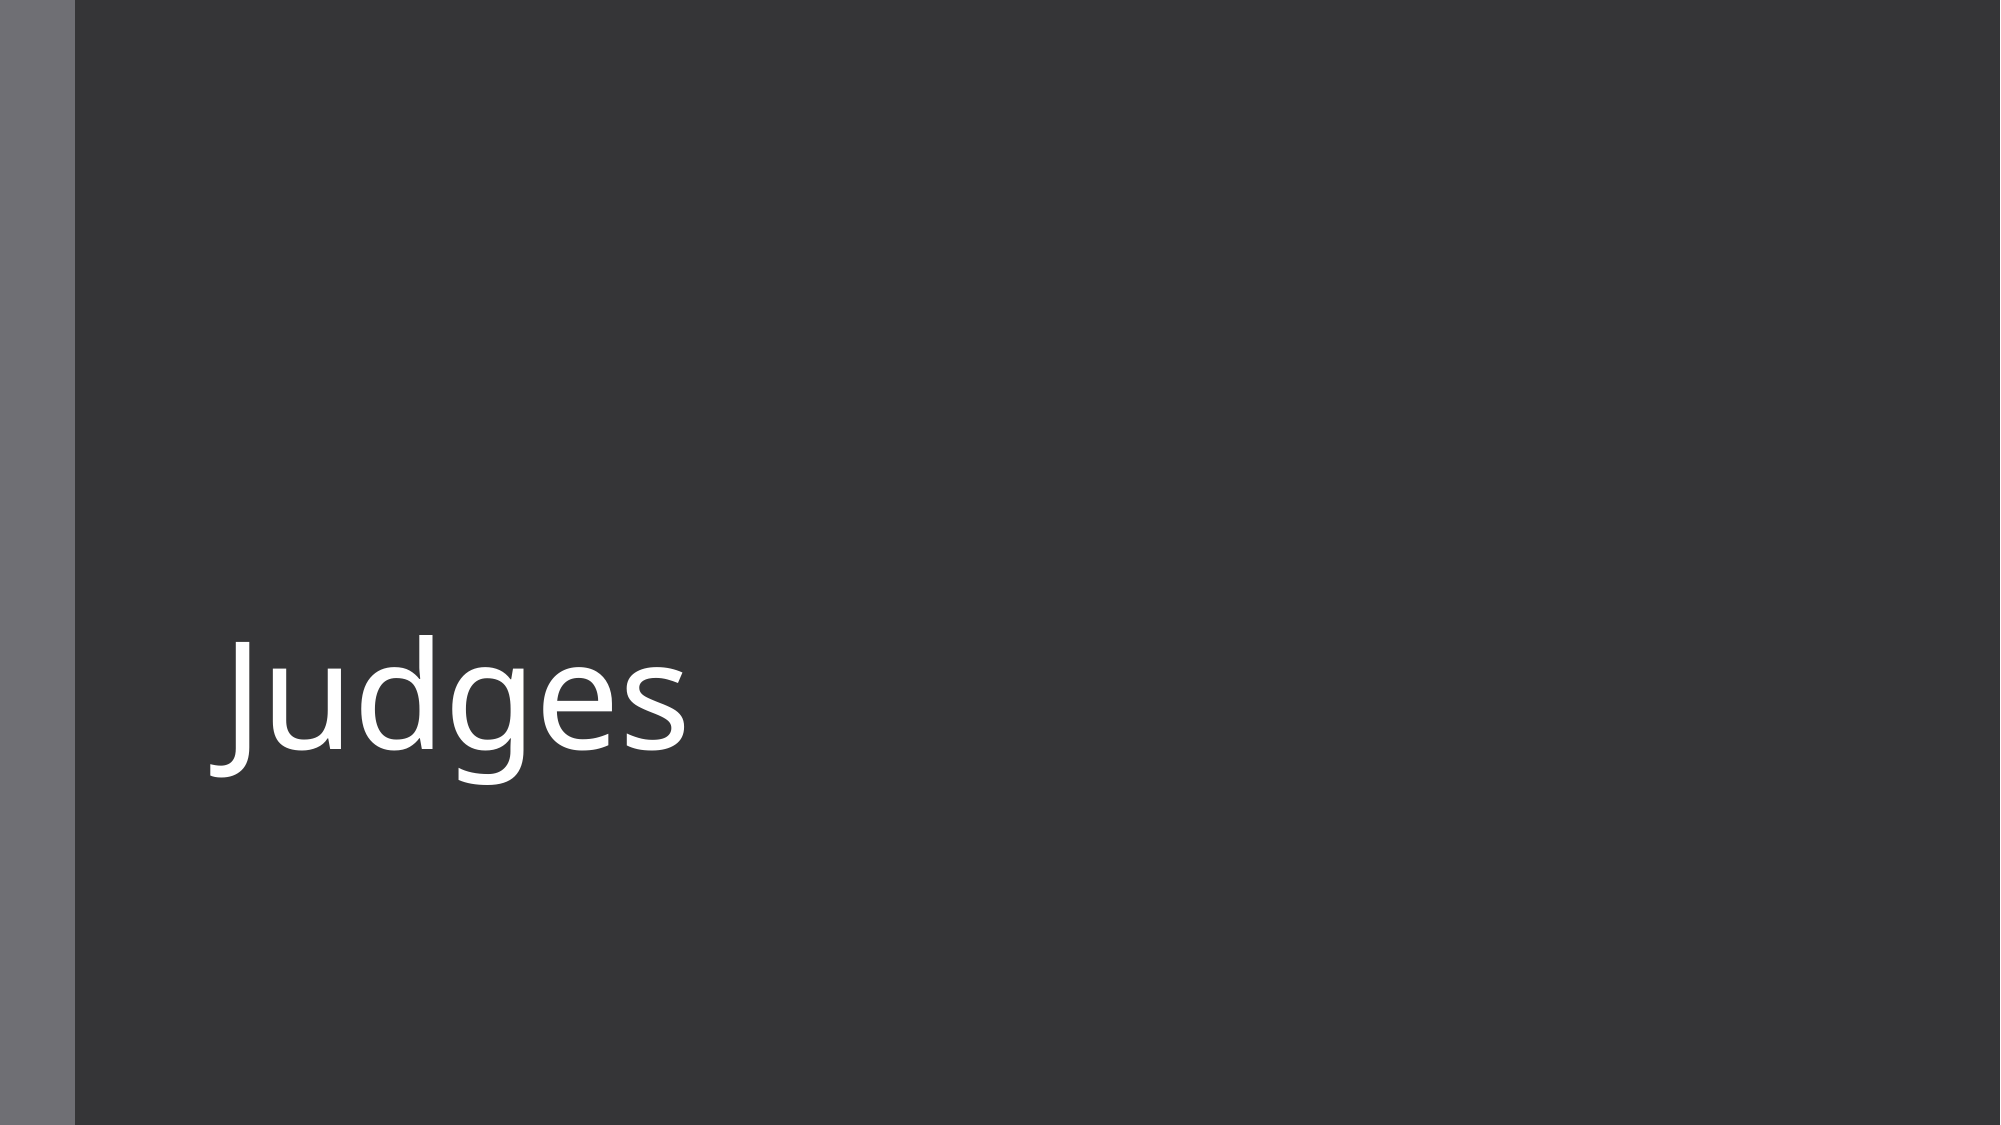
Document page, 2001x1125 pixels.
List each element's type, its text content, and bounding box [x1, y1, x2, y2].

title Judges [206, 124, 1752, 788]
